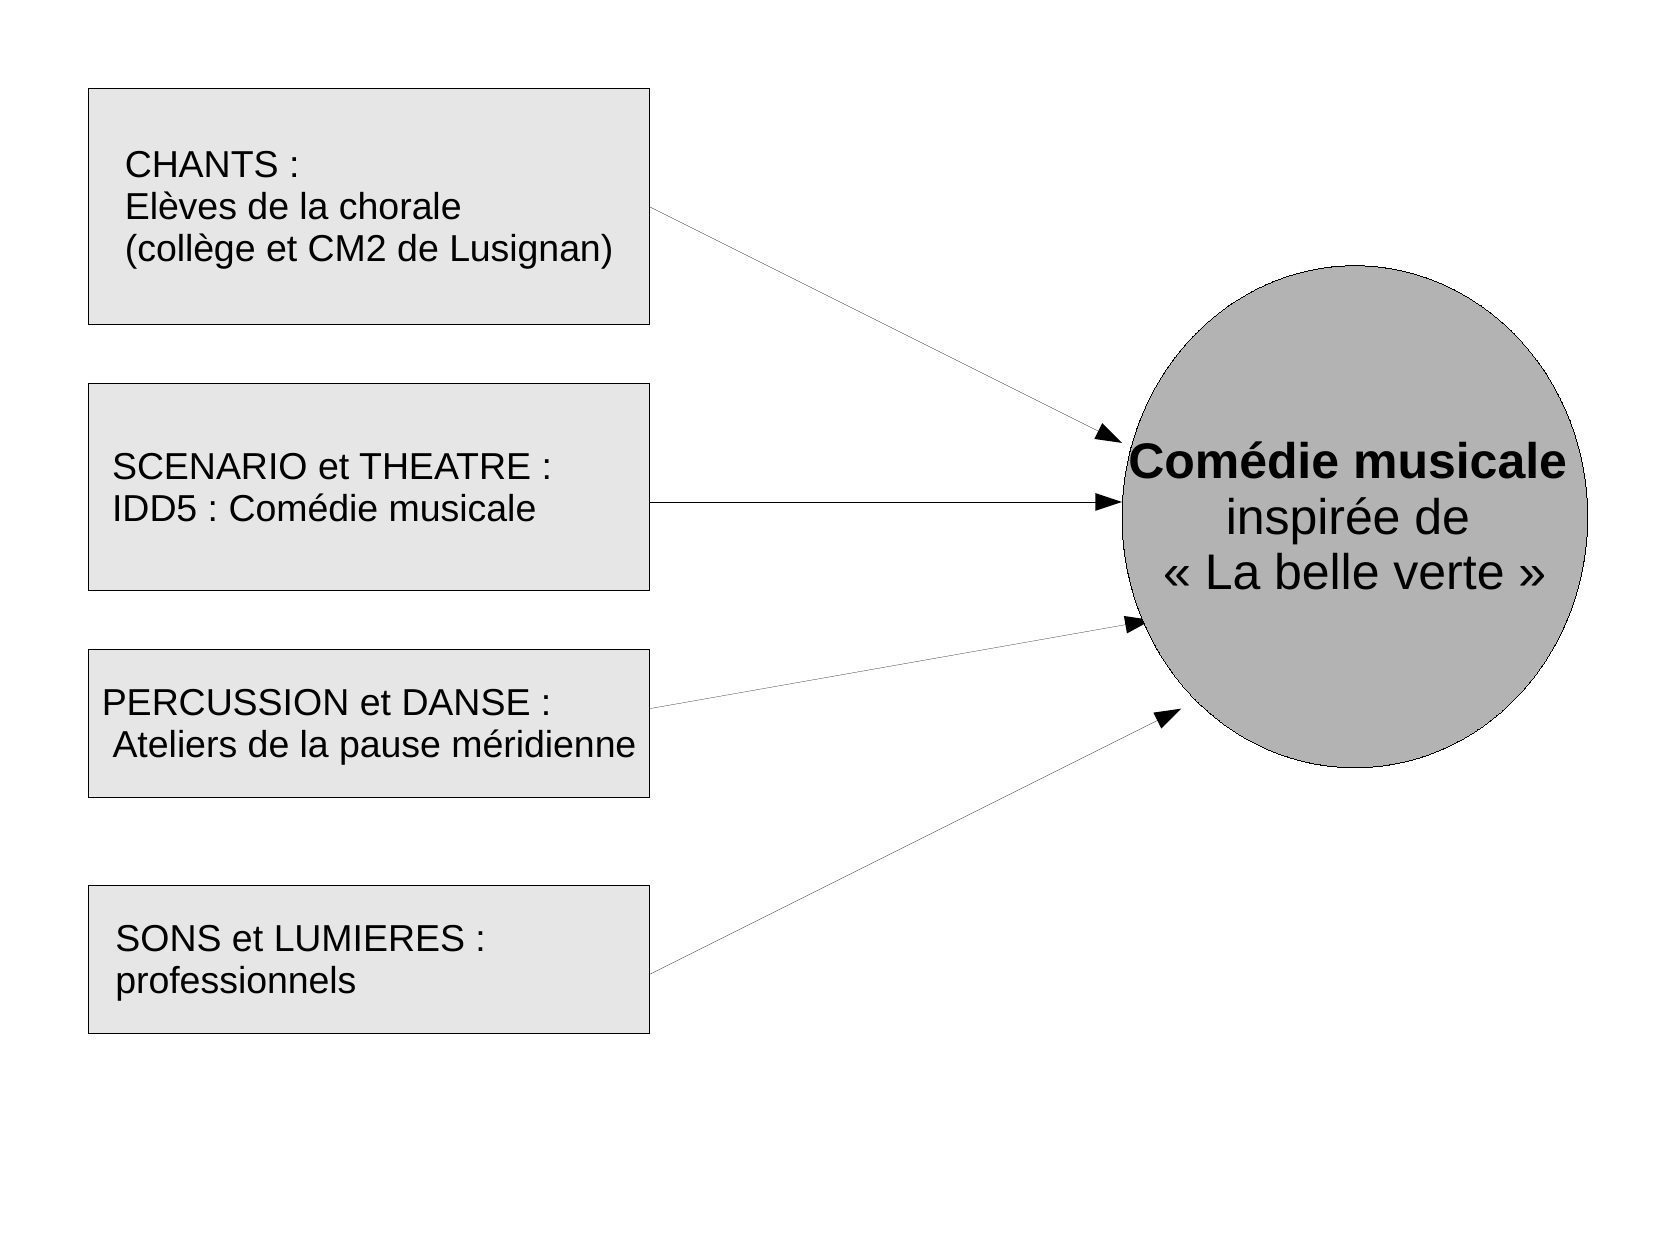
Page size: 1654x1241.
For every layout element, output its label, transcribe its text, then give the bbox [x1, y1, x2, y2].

text_box PERCUSSION et DANSE : Ateliers de la pause méridienne [88, 649, 650, 798]
text_box Comédie musicale inspirée de « La belle verte » [1122, 265, 1588, 768]
text_box SCENARIO et THEATRE : IDD5 : Comédie musicale [88, 383, 650, 591]
text_box CHANTS : Elèves de la chorale (collège et CM2 de Lusignan) [88, 88, 650, 325]
text_box SONS et LUMIERES : professionnels [88, 885, 650, 1034]
